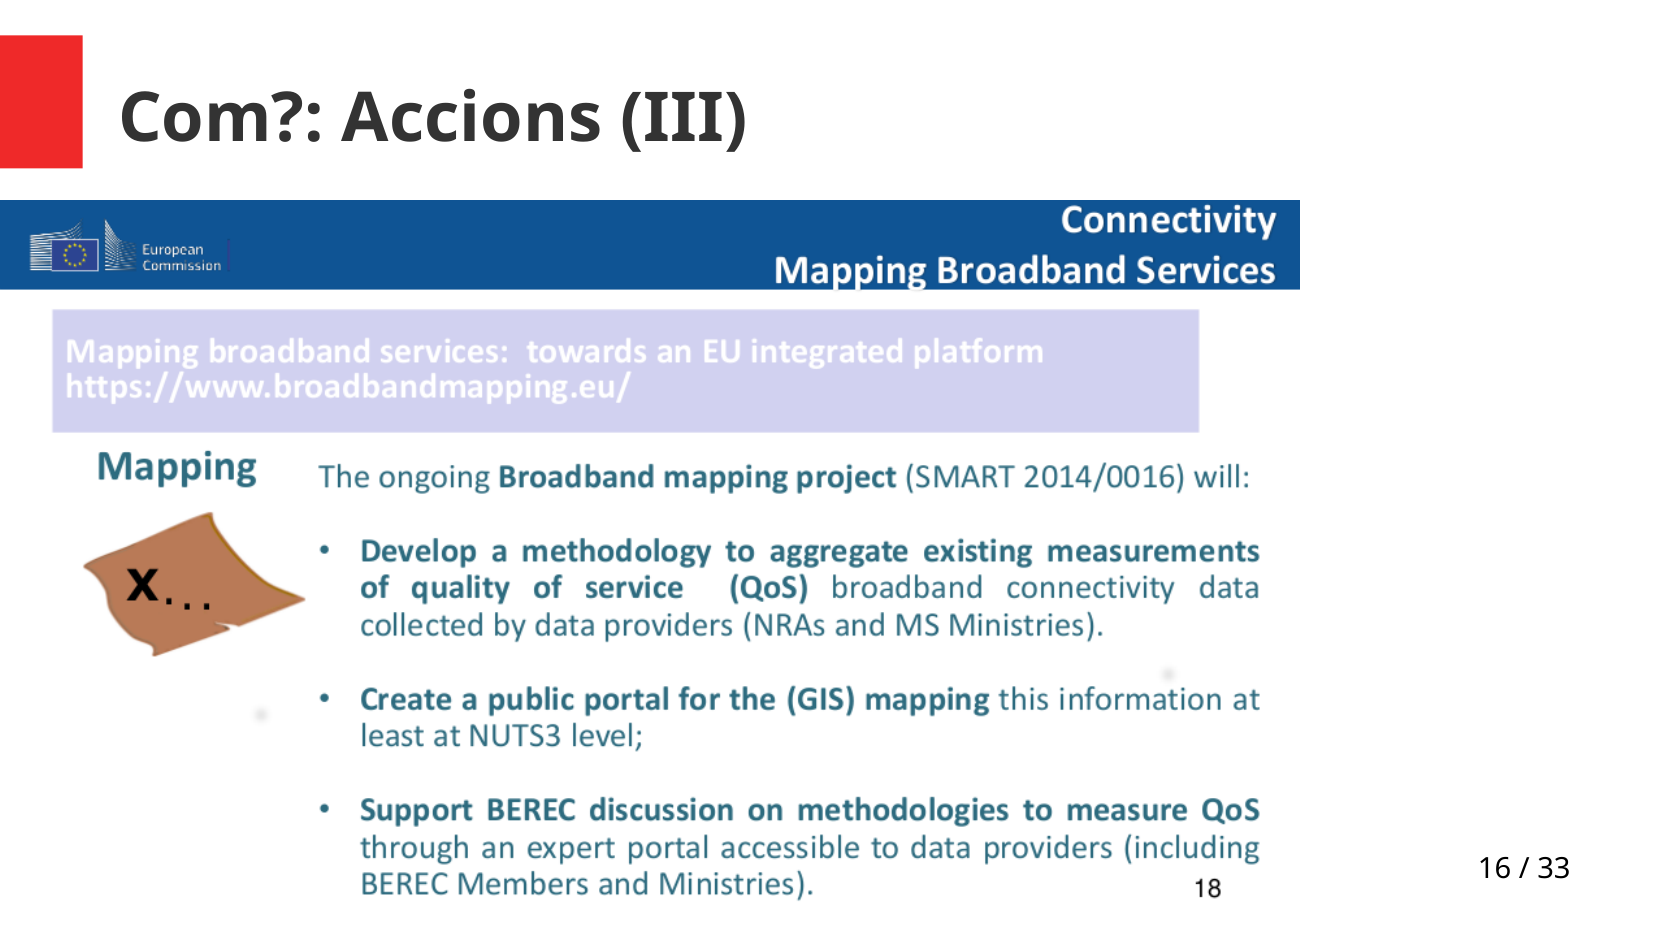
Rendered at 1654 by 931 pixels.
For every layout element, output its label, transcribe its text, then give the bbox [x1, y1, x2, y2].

picture [0, 200, 1300, 931]
title Com?: Accions (III) [118, 37, 1571, 193]
